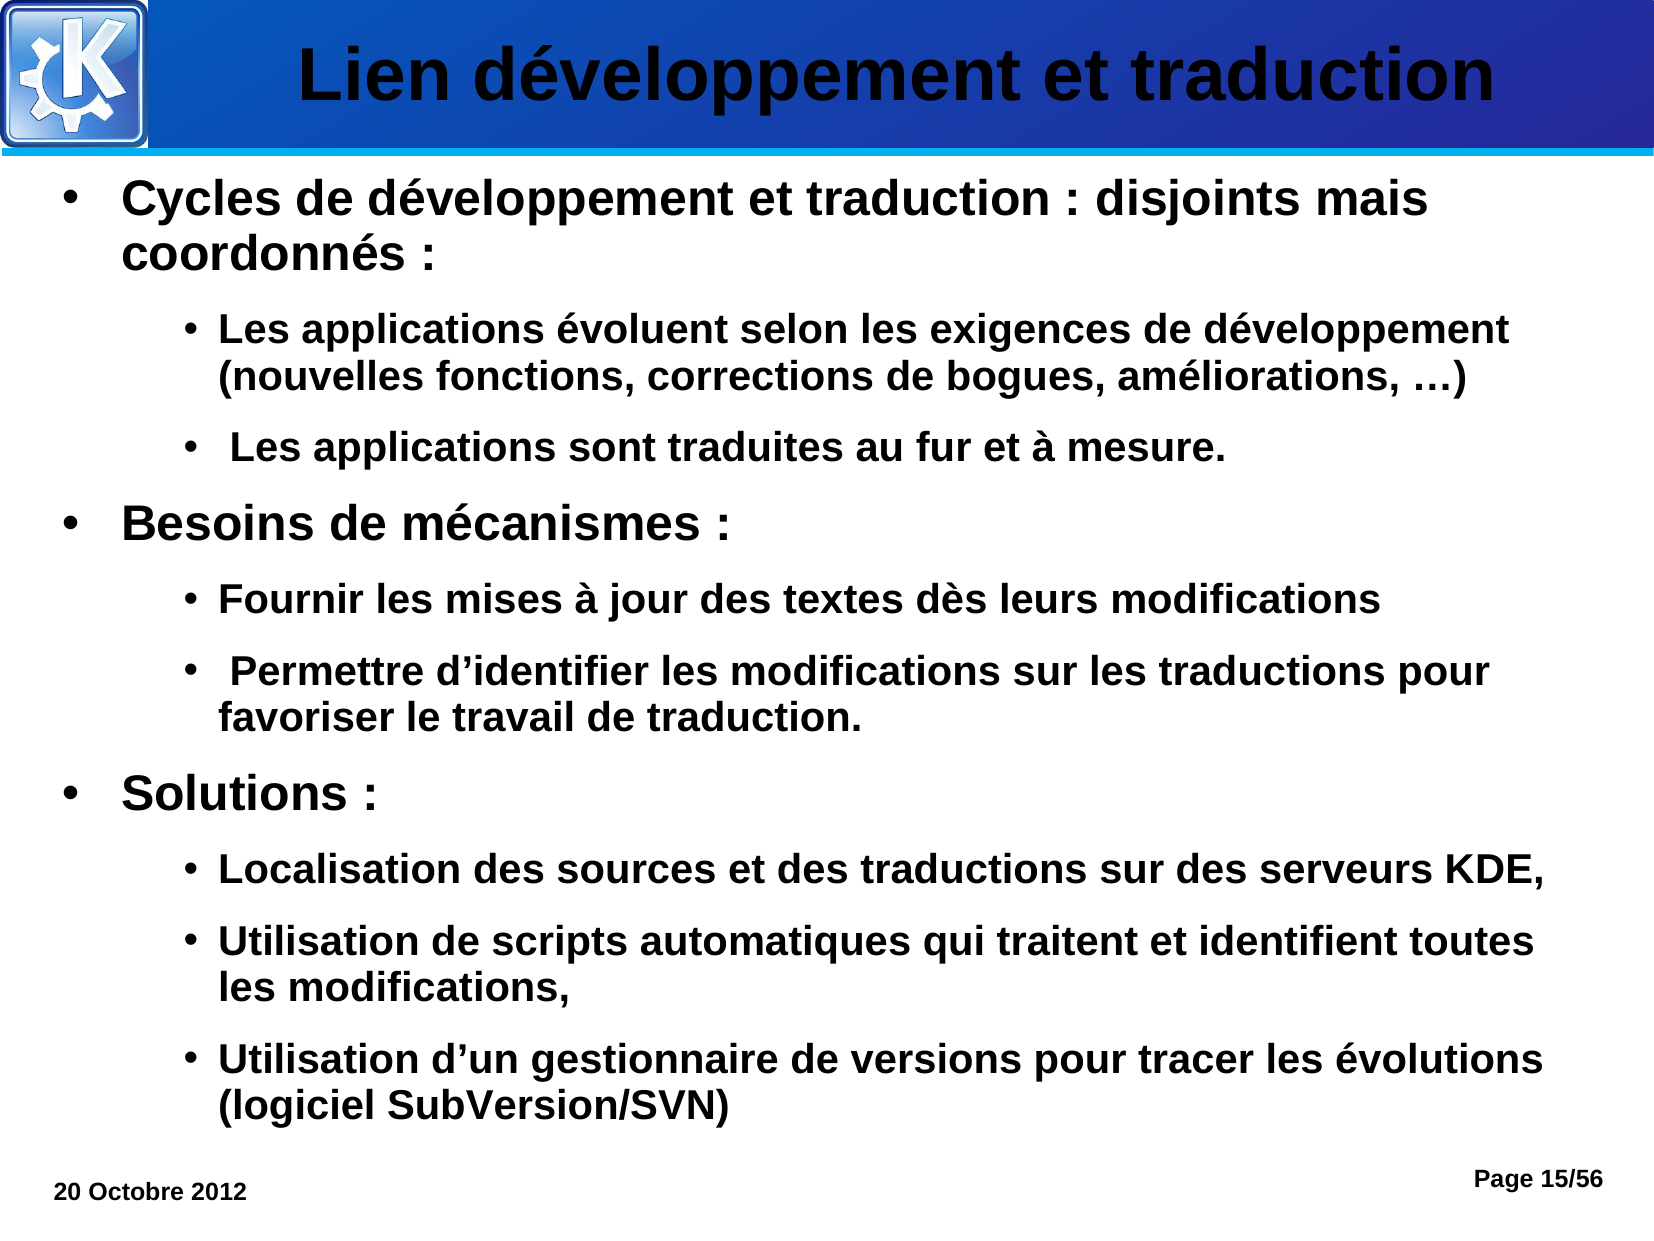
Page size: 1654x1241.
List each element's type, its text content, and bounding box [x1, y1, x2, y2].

text_box Cycles de développement et traduction : disjoints mais coordonnés : Les applications évoluent selon les exigences de développement (nouvelles fonctions, corrections de bogues, améliorations, …) Les applications sont traduites au fur et à mesure. Besoins de mécanismes : Fournir les mises à jour des textes dès leurs modifications Permettre d’identifier les modifications sur les traductions pour favoriser le travail de traduction. Solutions : Localisation des sources et des traductions sur des serveurs KDE, Utilisation de scripts automatiques qui traitent et identifient toutes les modifications, Utilisation d’un gestionnaire de versions pour tracer les évolutions (logiciel SubVersion/SVN) [47, 159, 1607, 1199]
text_box Lien développement et traduction [141, 0, 1654, 148]
picture [0, 0, 141, 148]
